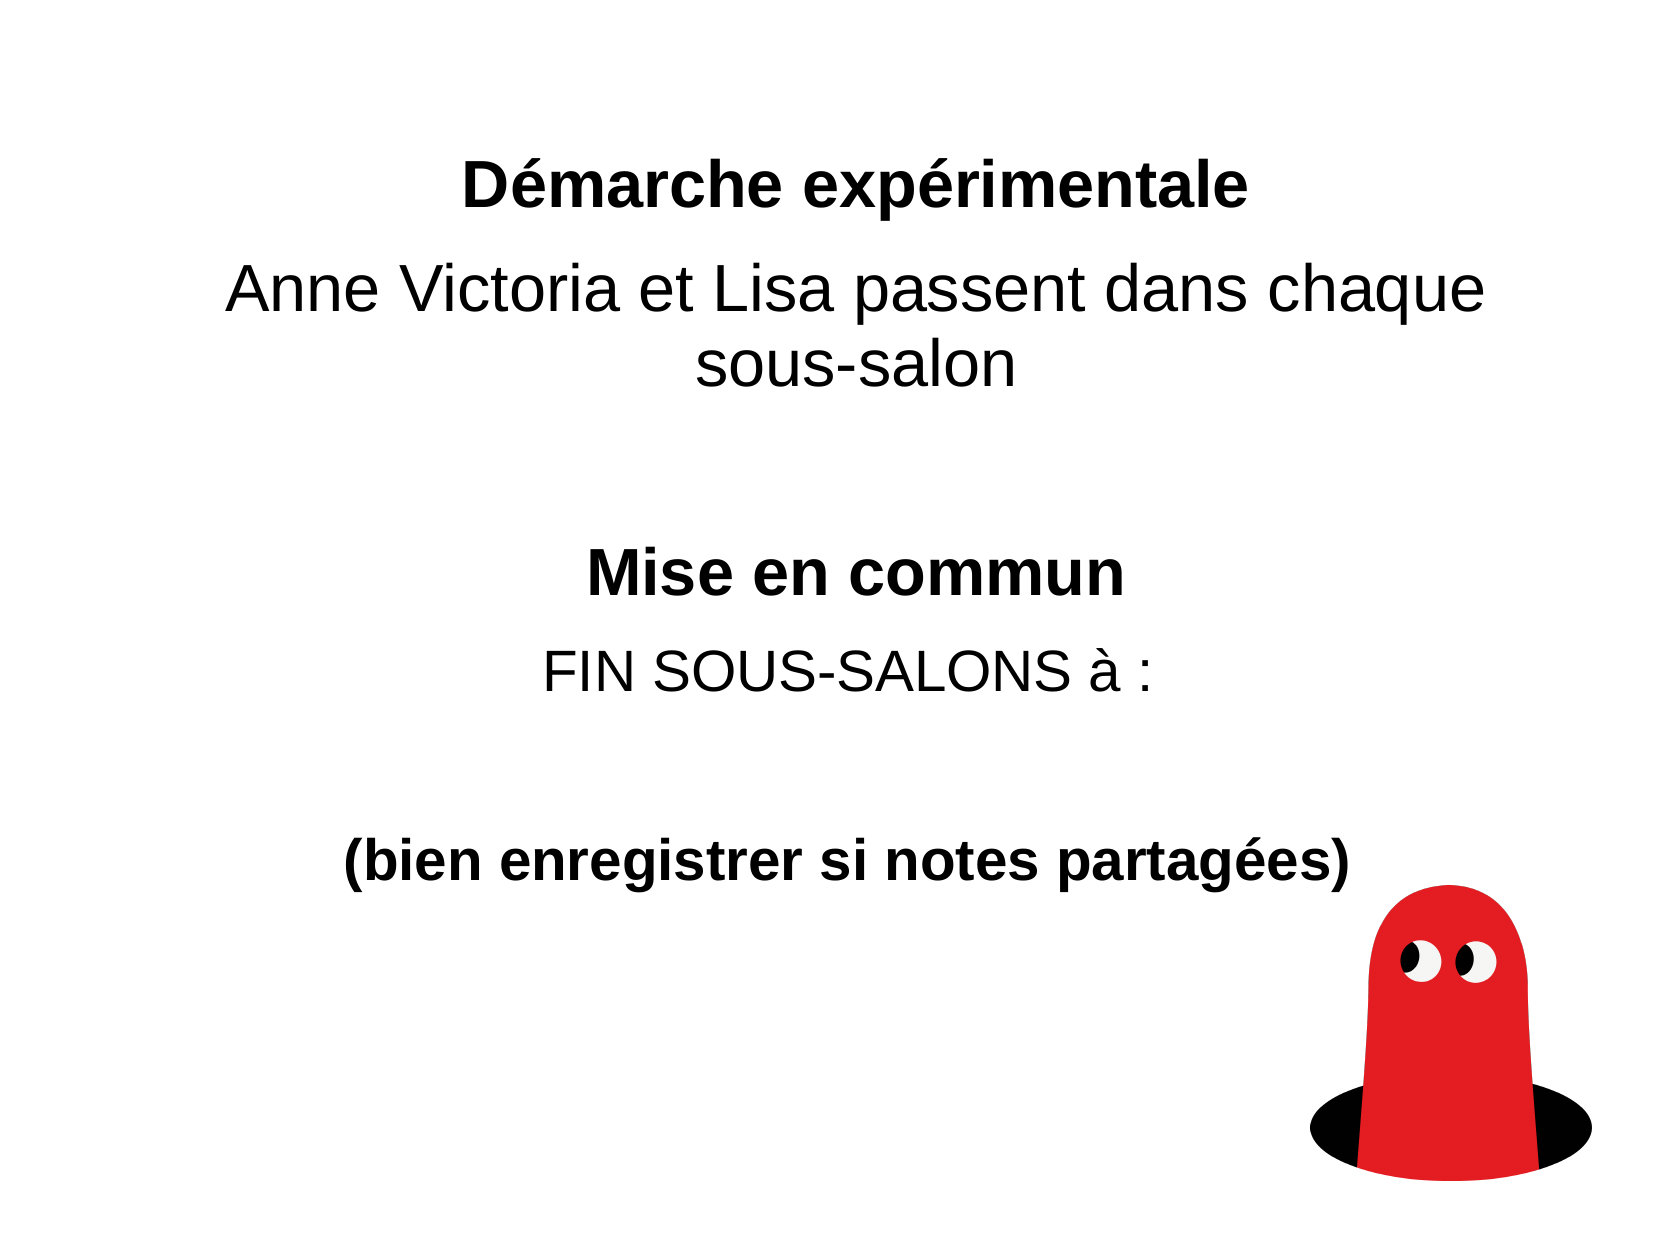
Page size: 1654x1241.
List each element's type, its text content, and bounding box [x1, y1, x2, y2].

list Démarche expérimentale Anne Victoria et Lisa passent dans chaque sous-salon Mise en commun FIN SOUS-SALONS à : (bien enregistrer si notes partagées) [94, 147, 1548, 1099]
picture [1310, 885, 1592, 1182]
